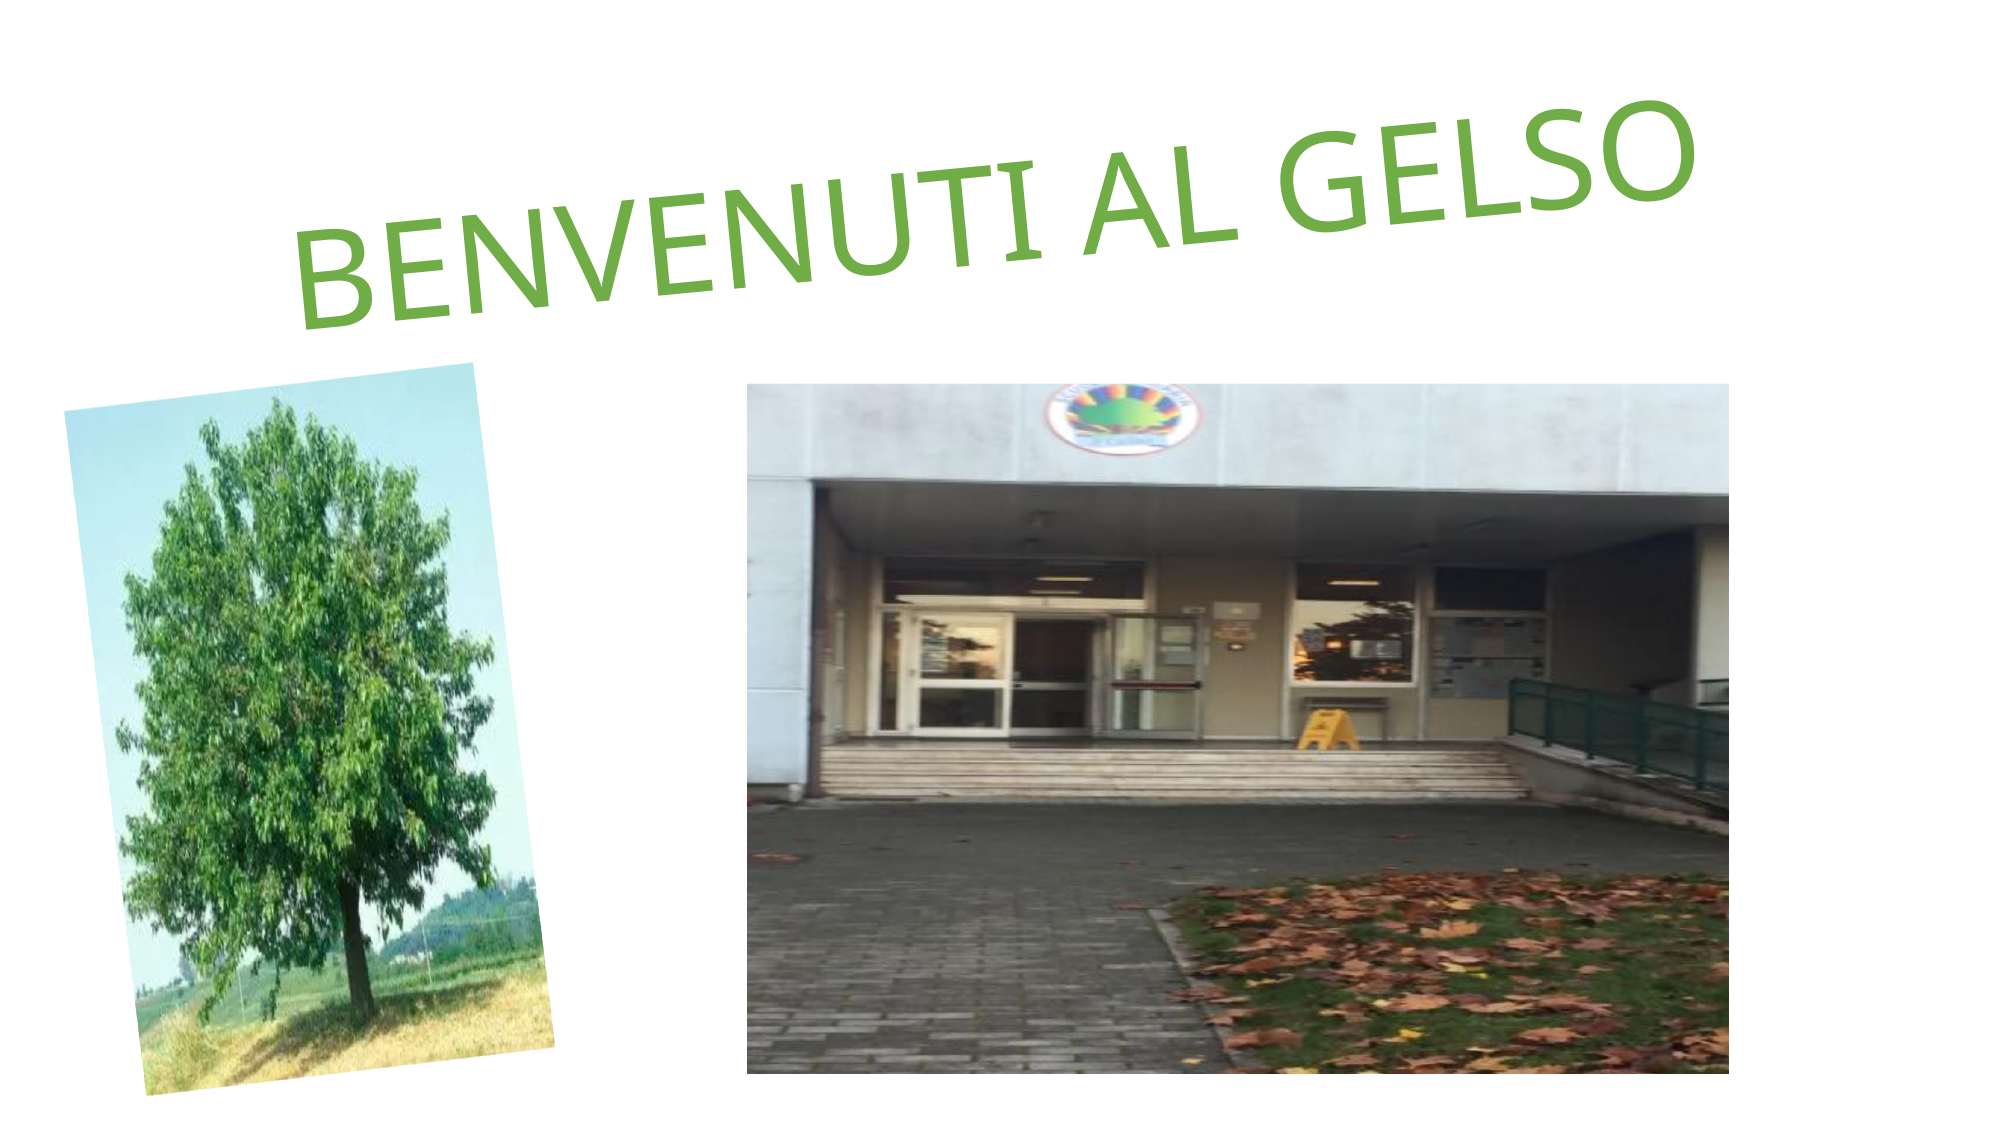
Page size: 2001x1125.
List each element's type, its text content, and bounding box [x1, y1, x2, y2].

picture [63, 361, 555, 1096]
title BENVENUTI AL GELSO [238, 0, 1746, 372]
picture [746, 383, 1729, 1074]
